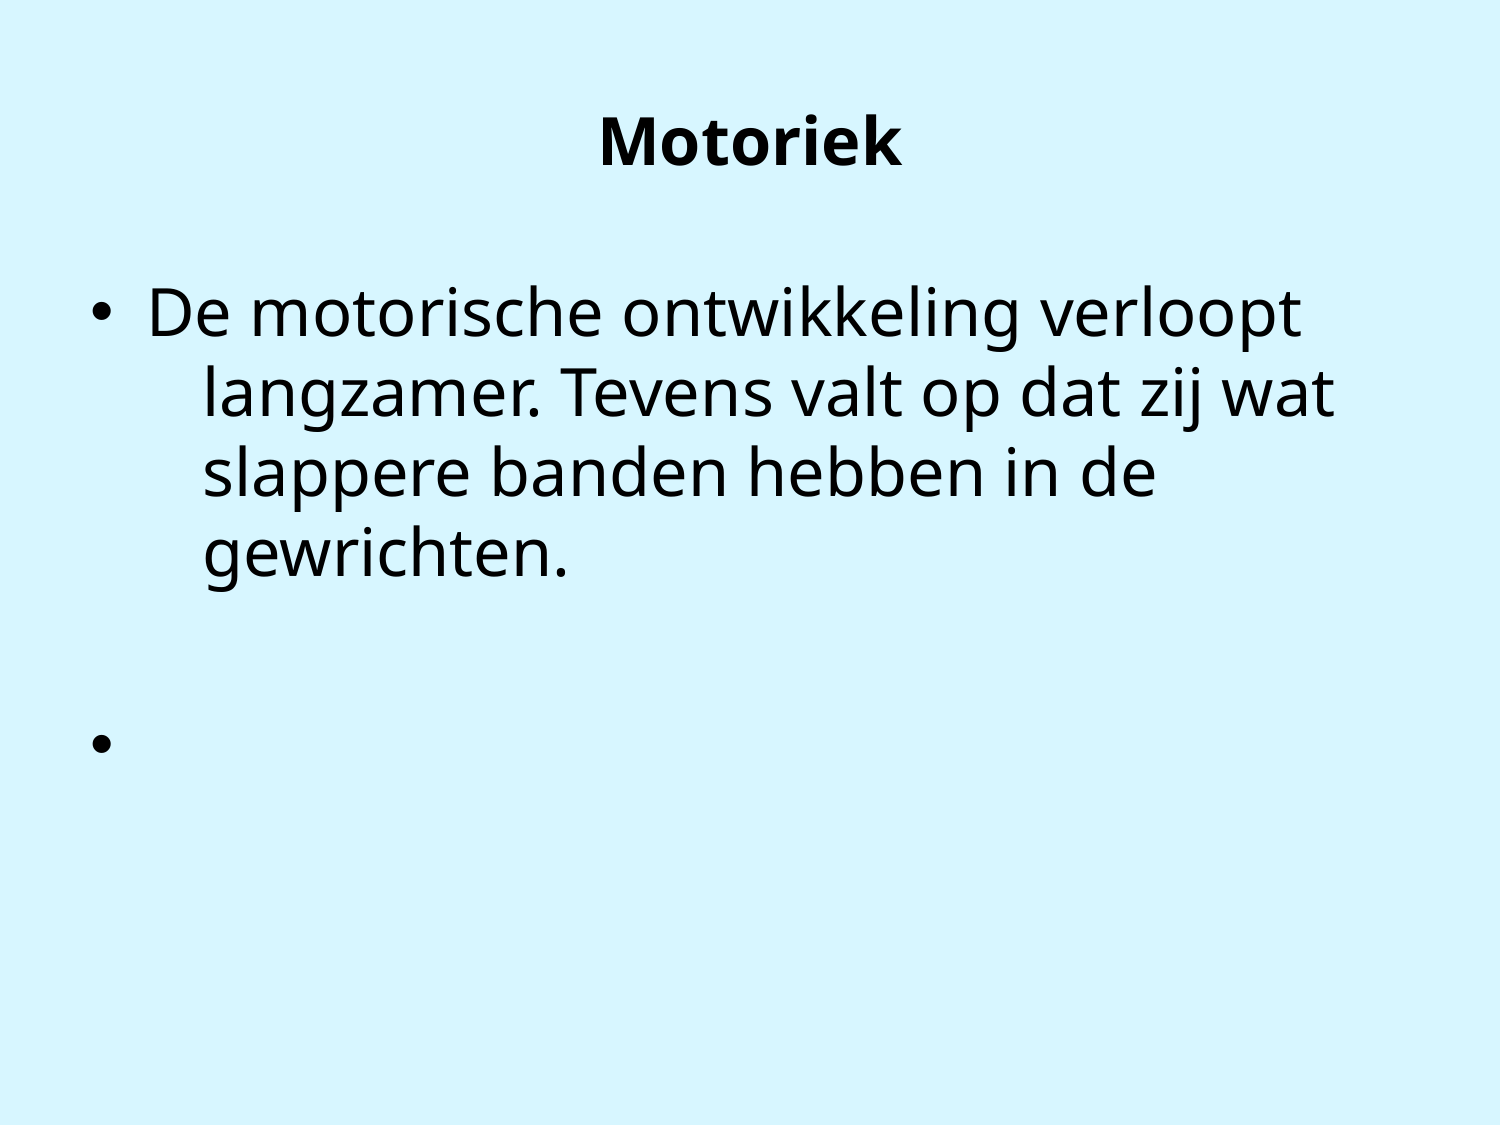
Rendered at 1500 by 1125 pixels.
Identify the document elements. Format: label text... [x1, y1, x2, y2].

title Motoriek [75, 45, 1426, 233]
list De motorische ontwikkeling verloopt langzamer. Tevens valt op dat zij wat slappere banden hebben in de gewrichten. [75, 262, 1426, 1005]
